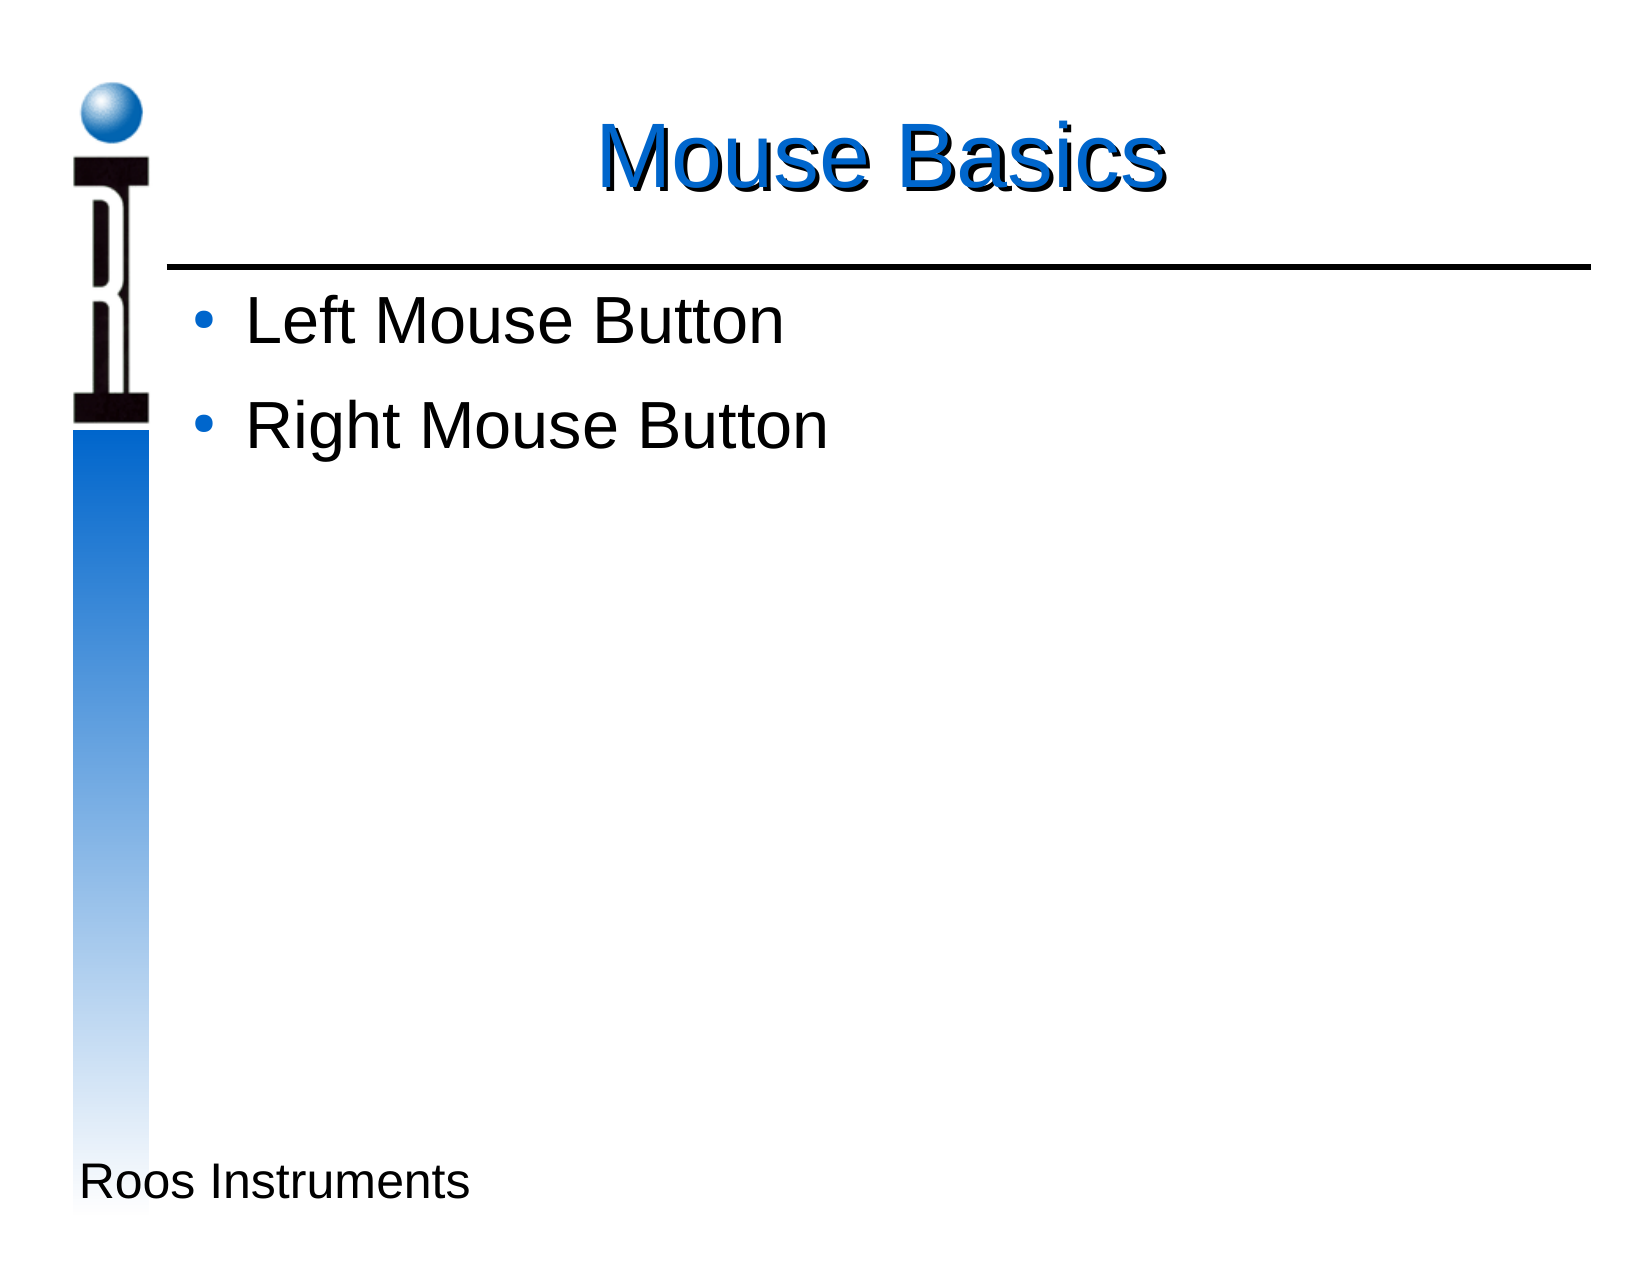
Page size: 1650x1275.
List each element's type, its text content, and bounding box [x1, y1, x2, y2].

title Mouse Basics [171, 59, 1591, 253]
list Left Mouse Button Right Mouse Button [174, 283, 1591, 1094]
picture [69, 78, 154, 430]
